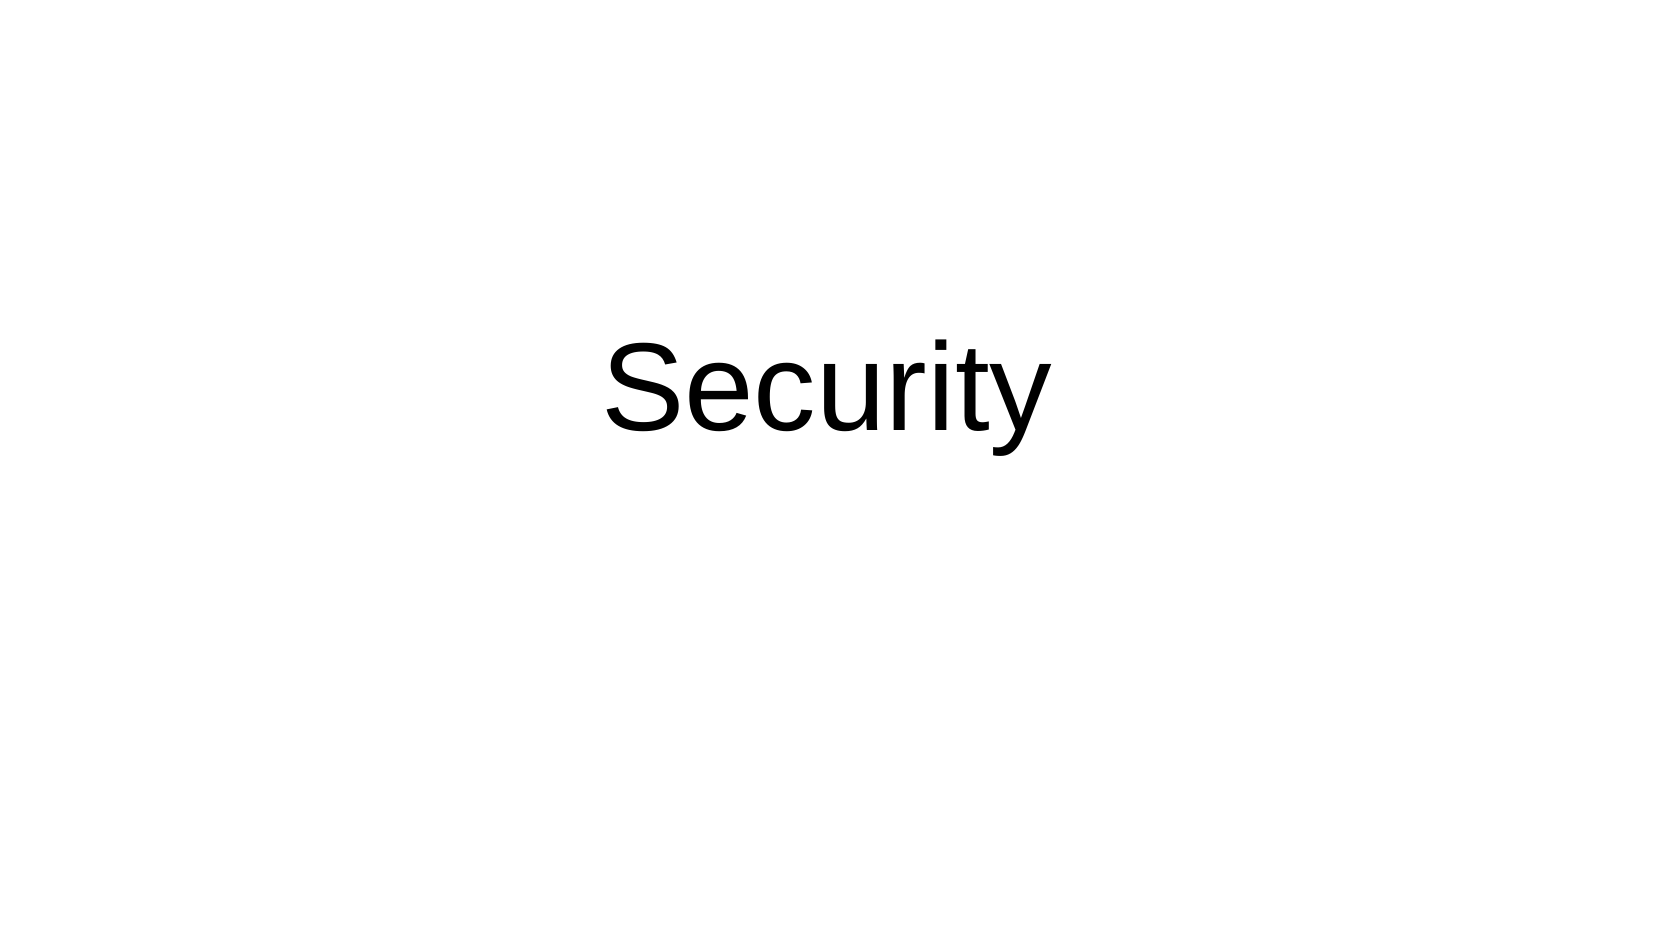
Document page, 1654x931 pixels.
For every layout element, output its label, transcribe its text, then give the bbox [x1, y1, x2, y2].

title Security [82, 309, 1571, 466]
